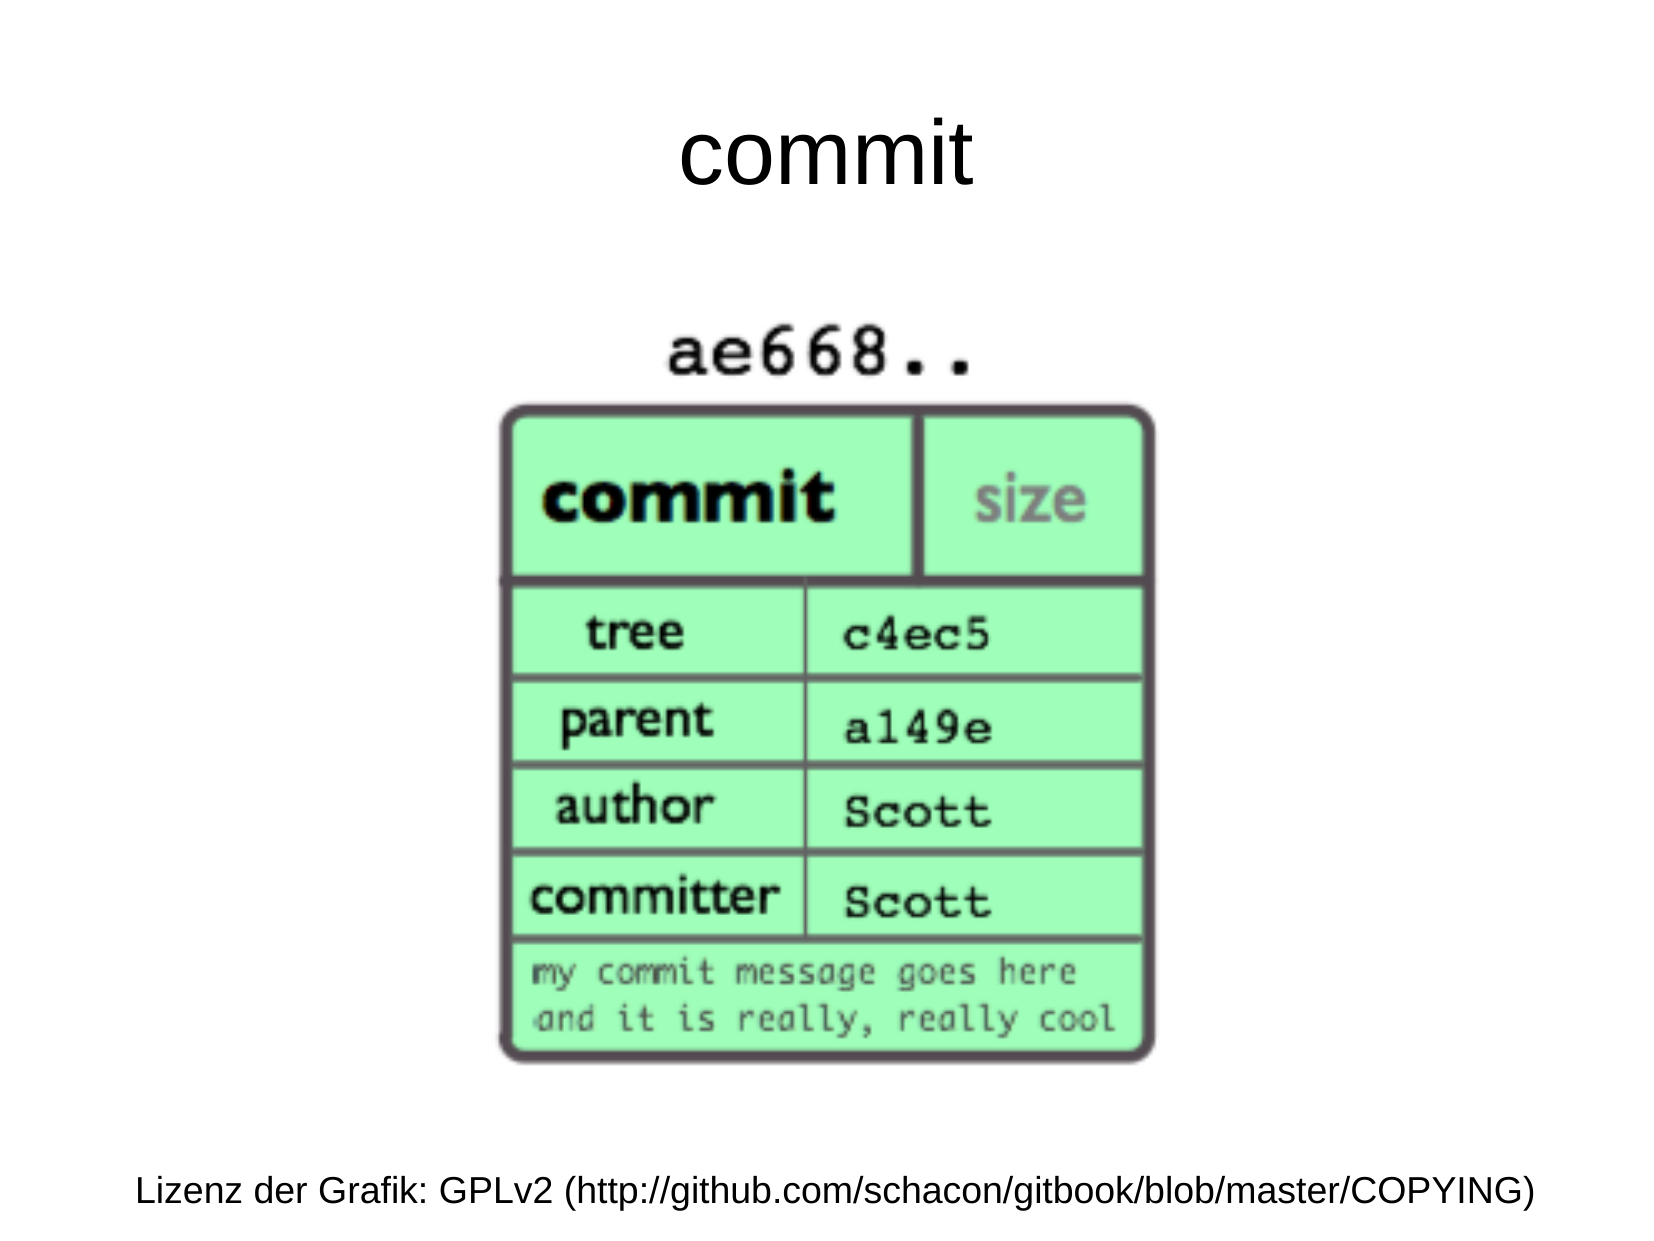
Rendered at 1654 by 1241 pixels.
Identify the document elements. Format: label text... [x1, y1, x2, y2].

text_box Lizenz der Grafik: GPLv2 (http://github.com/schacon/gitbook/blob/master/COPYING) [120, 1162, 1552, 1220]
picture [487, 299, 1163, 1069]
title commit [82, 49, 1571, 257]
